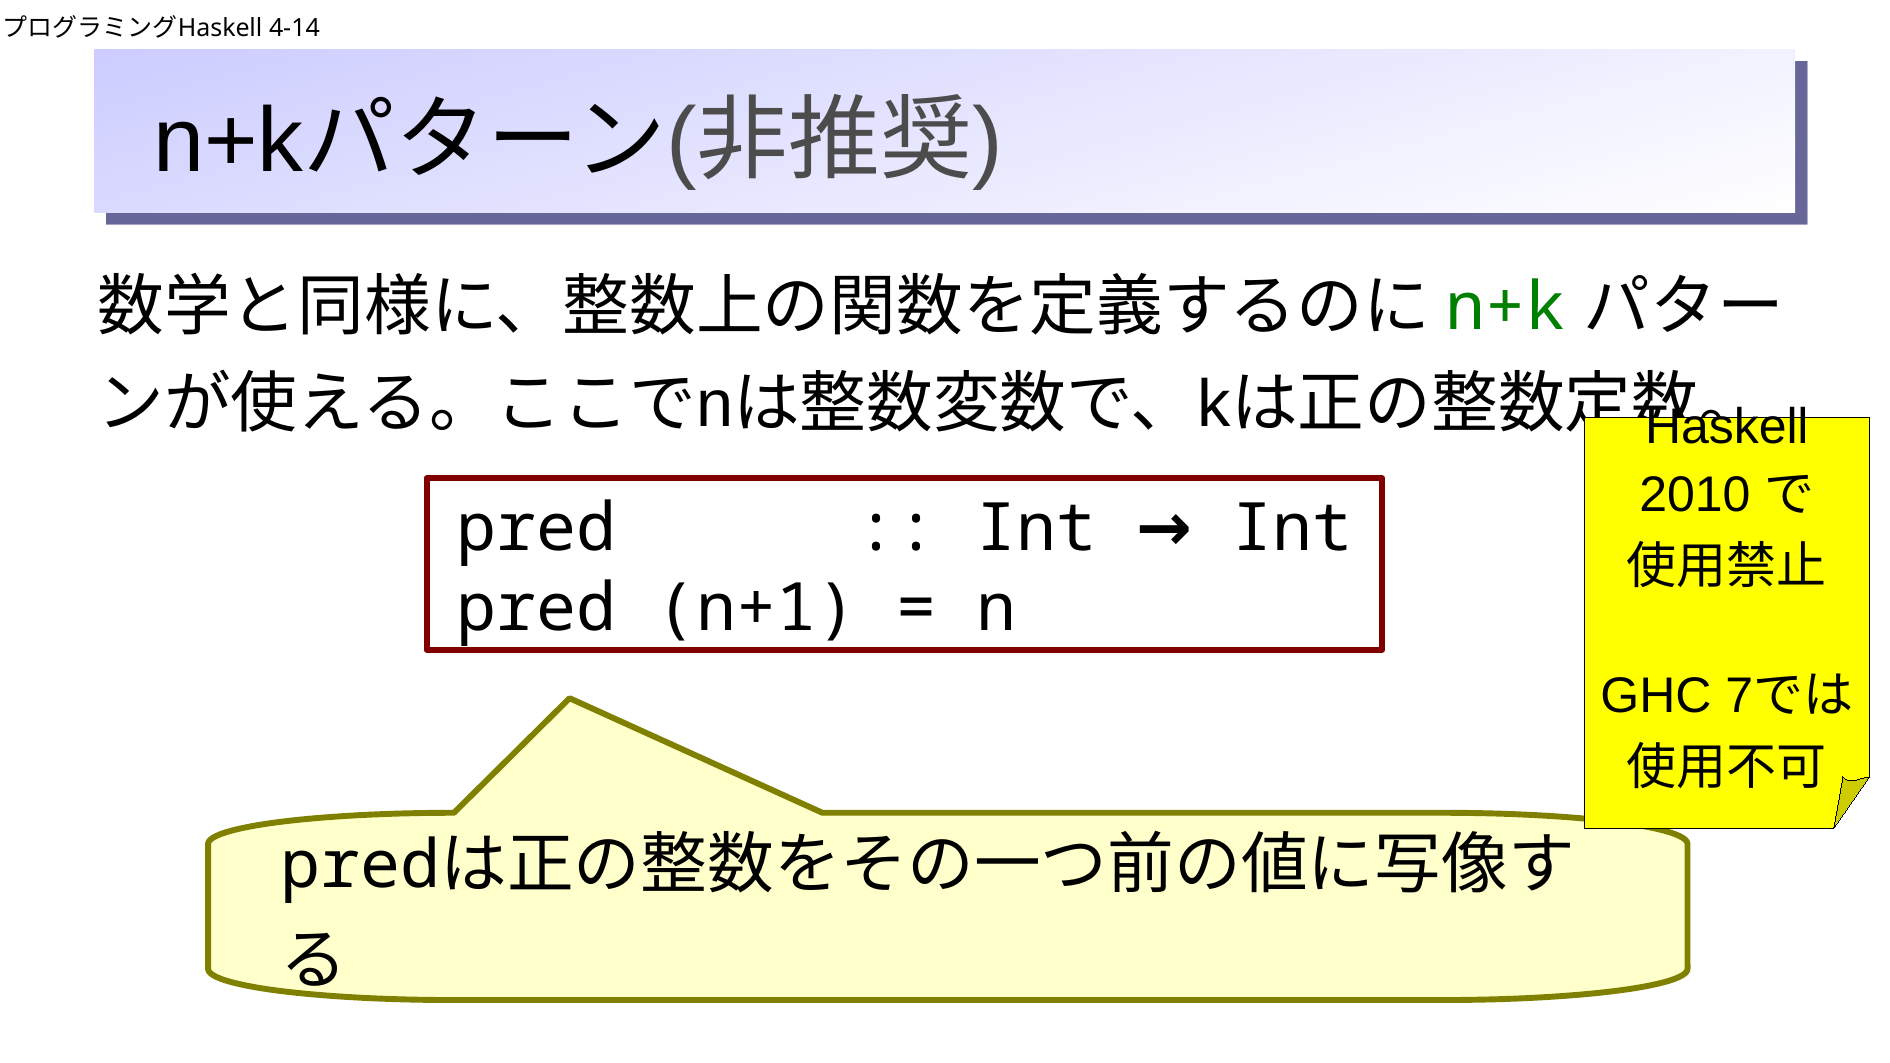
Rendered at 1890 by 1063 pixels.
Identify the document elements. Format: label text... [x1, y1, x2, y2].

text_box Haskell 2010 で 使用禁止 GHC 7では 使用不可 [1584, 417, 1870, 829]
title n+kパターン(非推奨) [94, 49, 1796, 213]
text_box pred :: Int → Int pred (n+1) = n [426, 478, 1382, 650]
list 数学と同様に、整数上の関数を定義するのに n+k パターンが使える。ここでnは整数変数で、kは正の整数定数。 [94, 248, 1796, 408]
text_box predは正の整数をその一つ前の値に写像する [208, 698, 1688, 1001]
